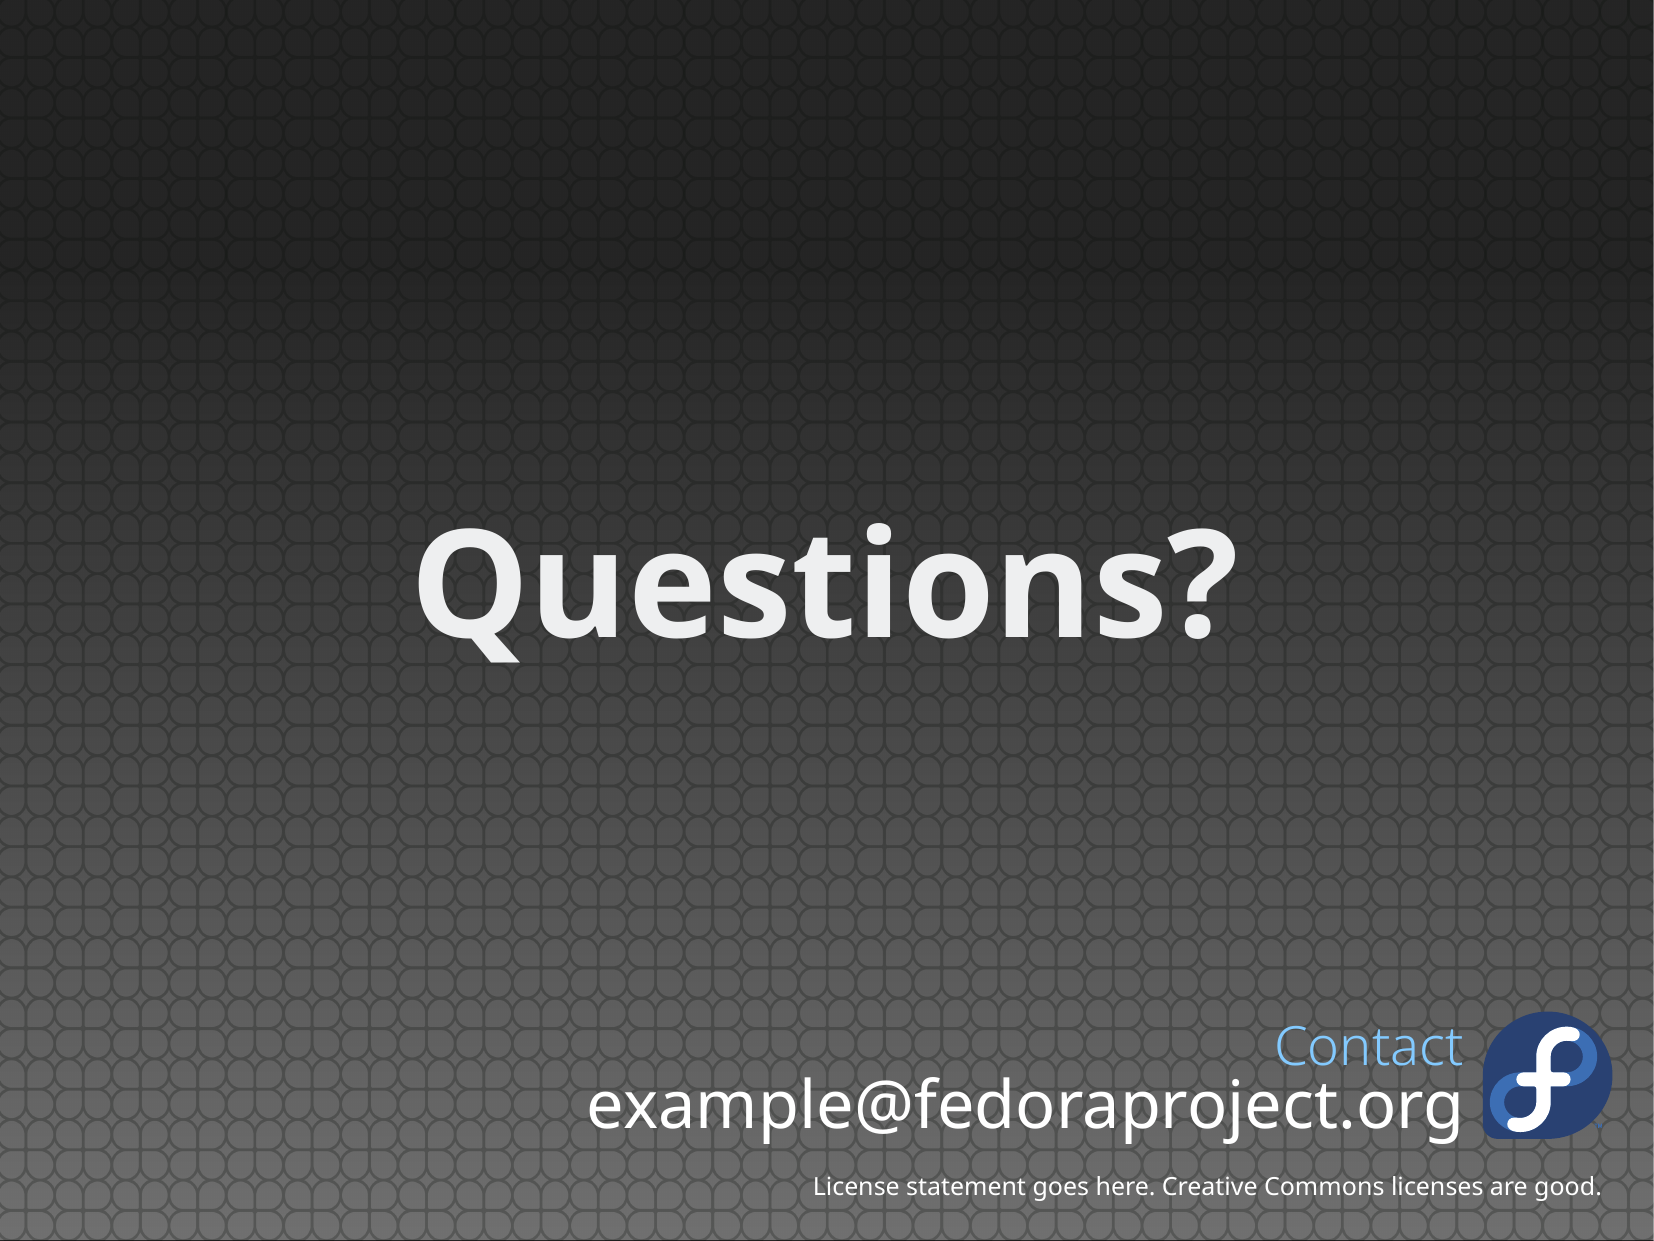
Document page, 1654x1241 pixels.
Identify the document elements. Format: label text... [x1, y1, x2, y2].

text_box License statement goes here. Creative Commons licenses are good. [80, 1161, 1619, 1235]
picture [0, 0, 1654, 1241]
text_box Contact [1182, 1000, 1479, 1076]
text_box Questions? [37, 470, 1613, 779]
text_box example@fedoraproject.org [375, 1050, 1481, 1140]
